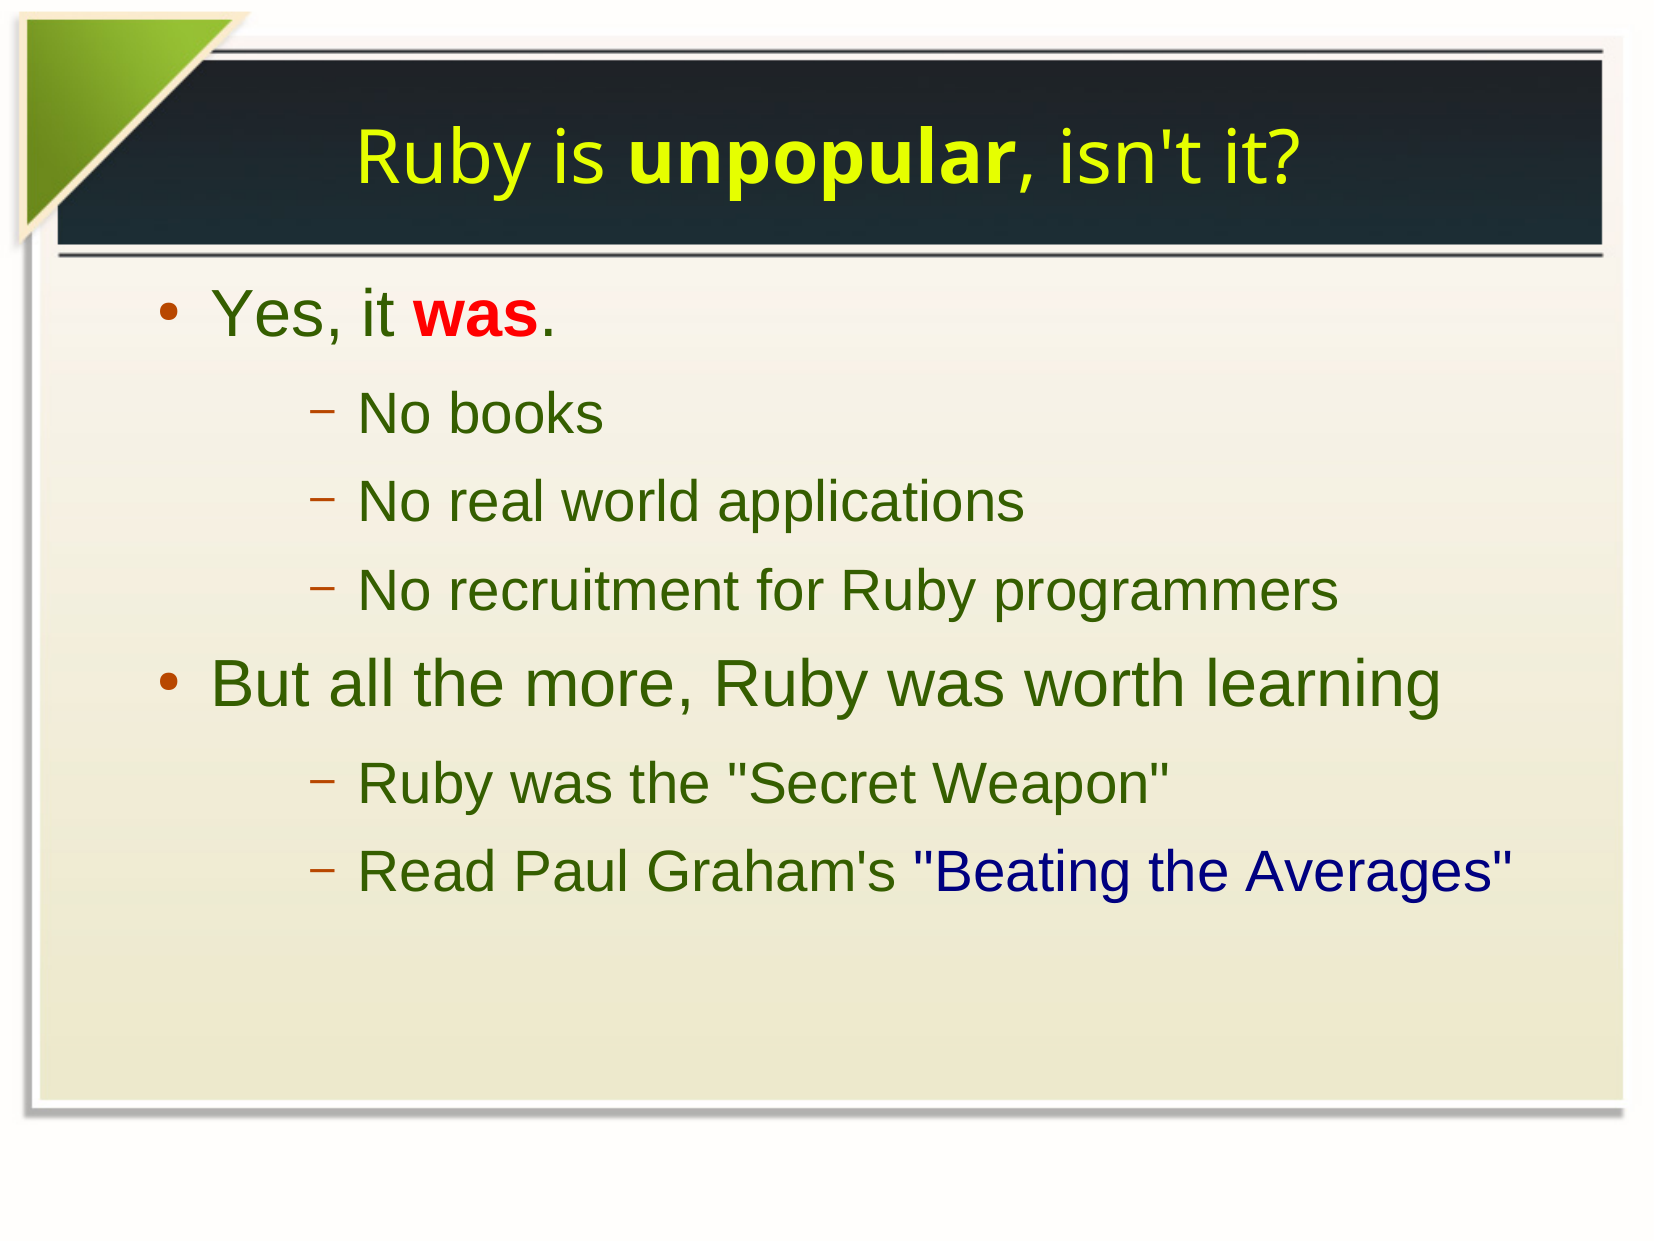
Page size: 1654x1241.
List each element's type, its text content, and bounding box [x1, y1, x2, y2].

title Ruby is unpopular, isn't it? [121, 73, 1534, 237]
list Yes, it was. No books No real world applications No recruitment for Ruby programmers But all the more, Ruby was worth learning Ruby was the "Secret Weapon" Read Paul Graham's "Beating the Averages" [121, 276, 1534, 1087]
picture [0, 0, 1654, 1241]
